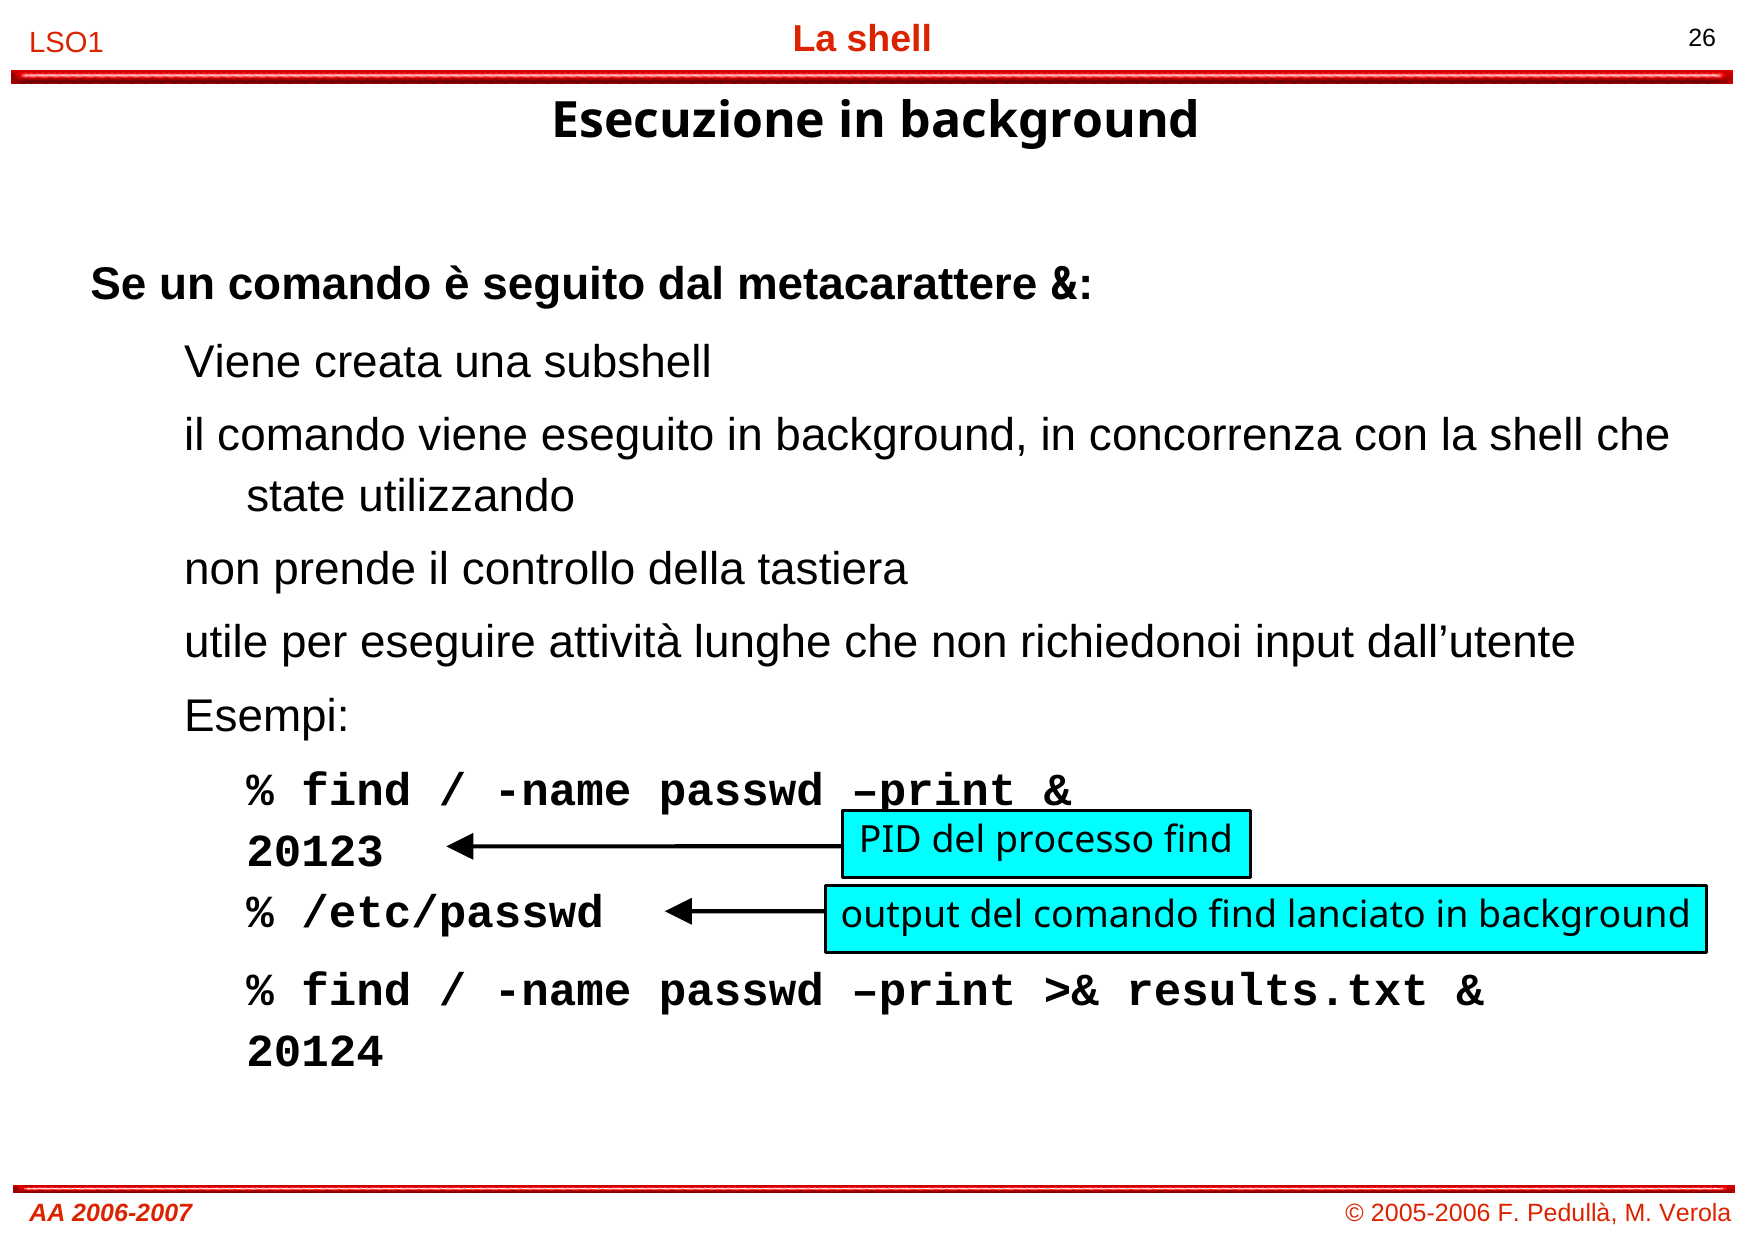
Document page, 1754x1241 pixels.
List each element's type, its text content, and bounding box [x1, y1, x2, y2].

text_box PID del processo find [842, 810, 1251, 878]
picture [13, 1185, 1735, 1193]
text_box output del comando find lanciato in background [841, 885, 1692, 953]
title Esecuzione in background [503, 72, 1250, 168]
list Se un comando è seguito dal metacarattere &: Viene creata una subshell il comando viene eseguito in background, in concorrenza con la shell che state utilizzando non prende il controllo della tastiera utile per eseguire attività lunghe che non richiedonoi input dall’utente Esempi: % find / -name passwd –print & 20123 % /etc/passwd % find / -name passwd –print >& results.txt & 20124 [75, 243, 1713, 1099]
picture [11, 70, 1733, 84]
